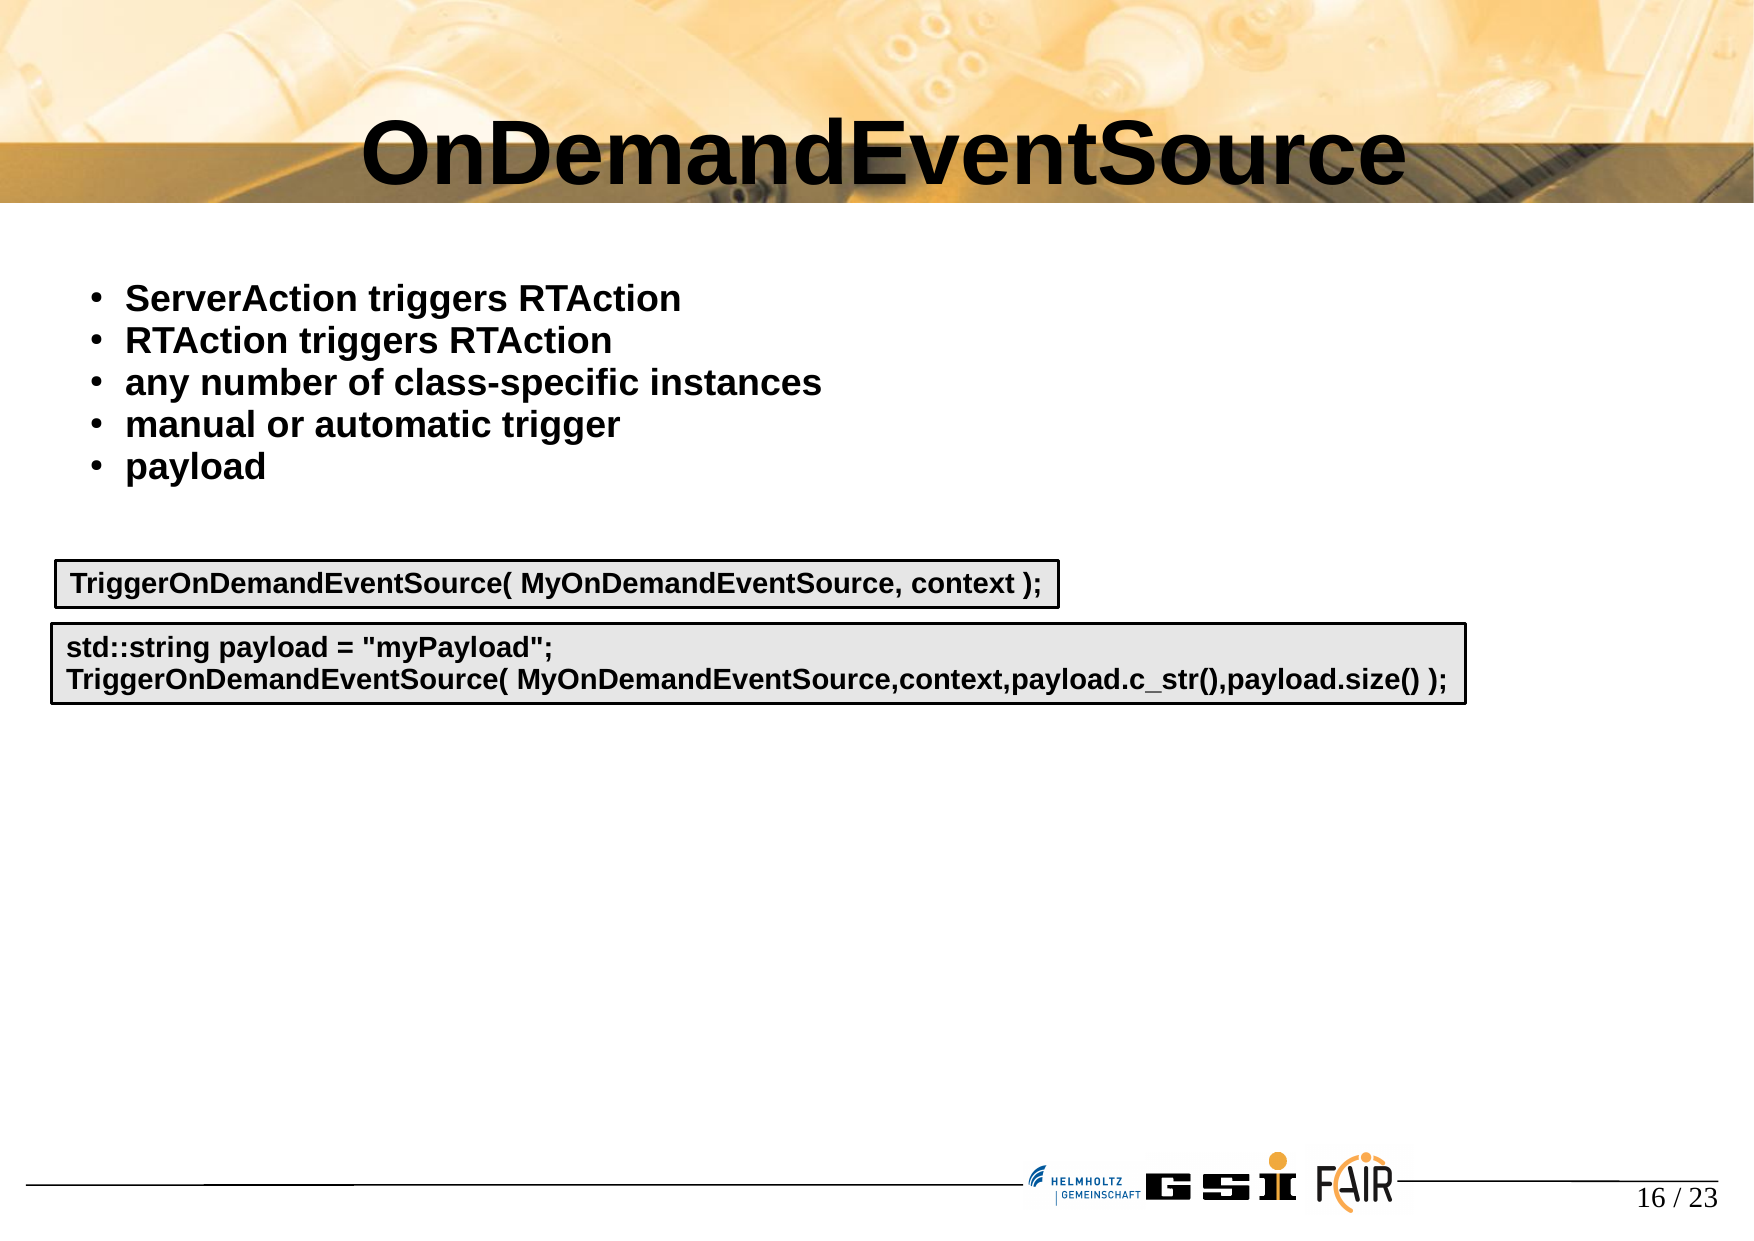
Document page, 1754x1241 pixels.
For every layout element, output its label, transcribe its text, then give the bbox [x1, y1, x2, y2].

text_box std::string payload = "myPayload"; TriggerOnDemandEventSource( MyOnDemandEventSource,context,payload.c_str(),payload.size() ); [51, 623, 1466, 704]
text_box ServerAction triggers RTAction RTAction triggers RTAction any number of class-specific instances manual or automatic trigger payload [75, 270, 838, 495]
picture [0, 0, 1754, 205]
title OnDemandEventSource [180, 56, 1590, 250]
picture [1023, 1152, 1296, 1210]
text_box TriggerOnDemandEventSource( MyOnDemandEventSource, context ); [55, 560, 1059, 608]
picture [1305, 1144, 1414, 1215]
